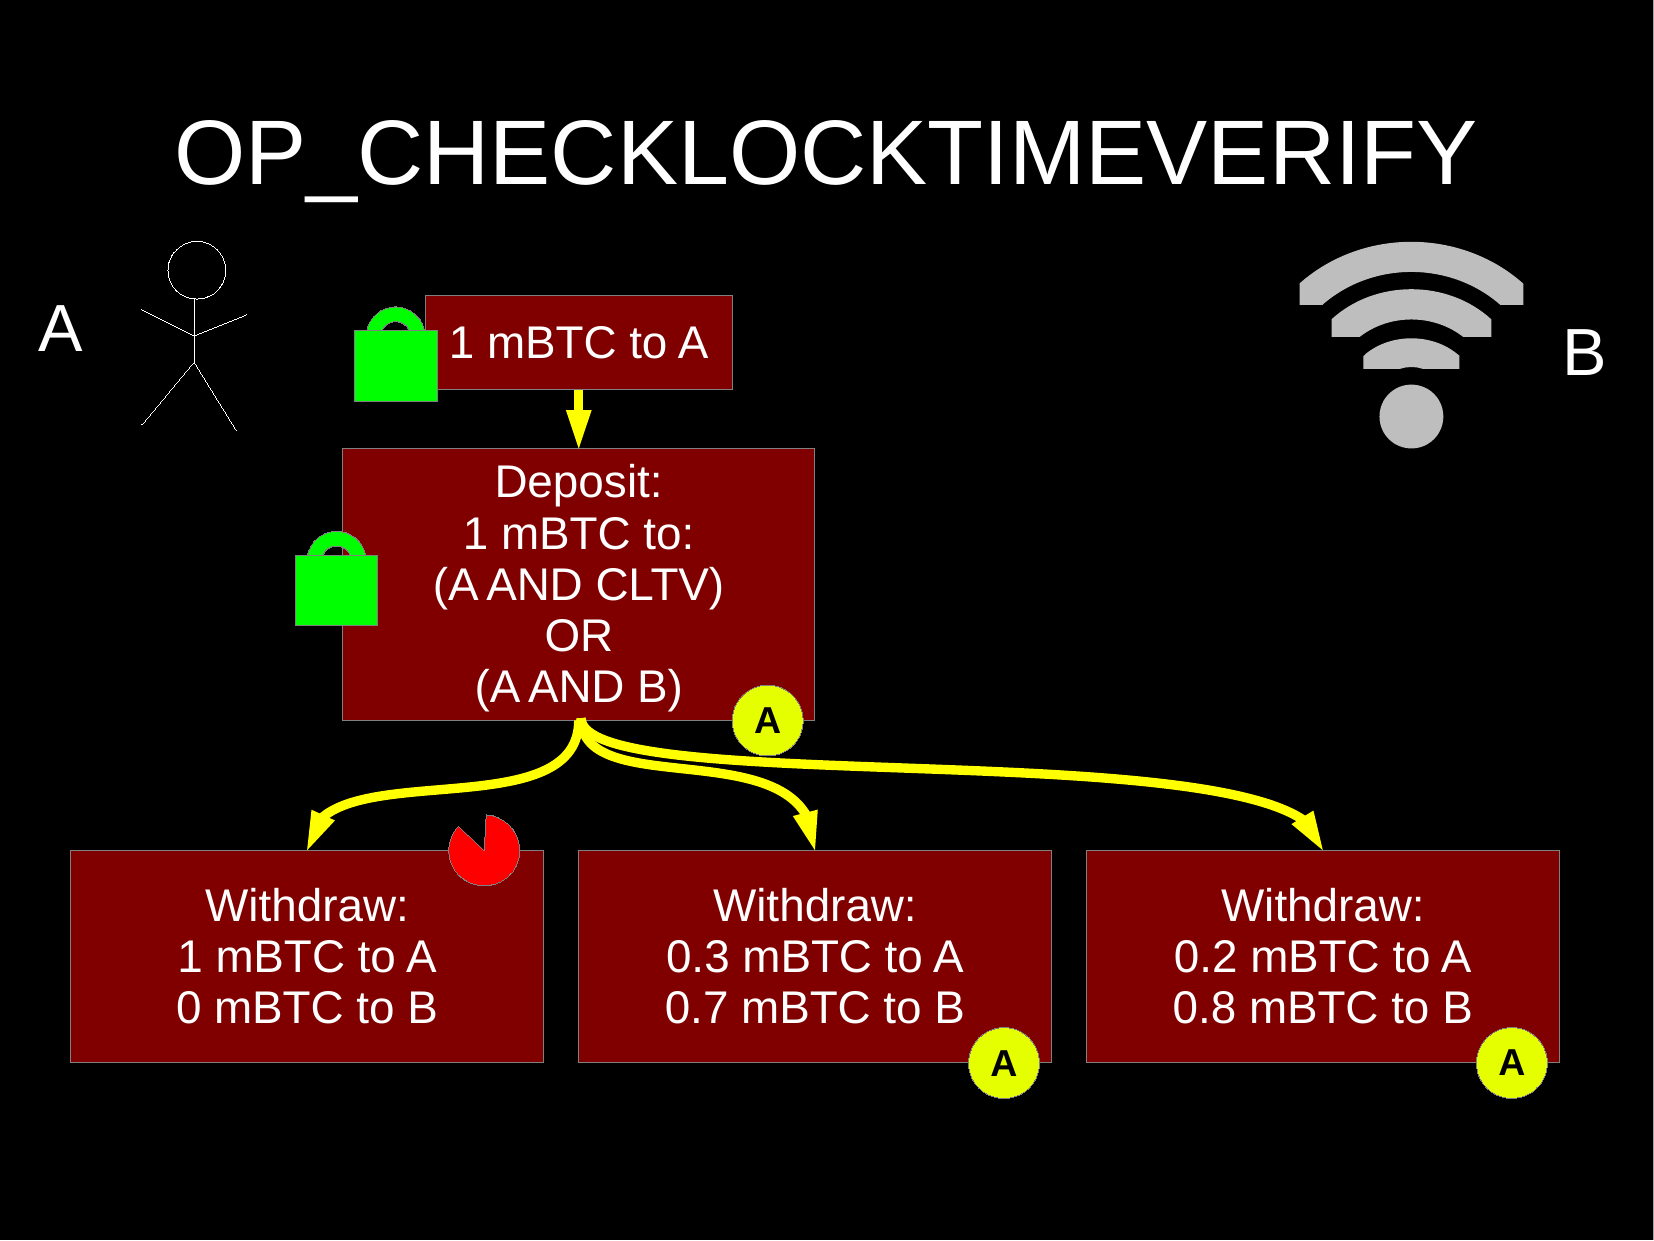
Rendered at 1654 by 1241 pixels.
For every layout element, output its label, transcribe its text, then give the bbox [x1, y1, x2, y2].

text_box A [968, 1027, 1040, 1099]
text_box [295, 531, 378, 626]
text_box A [1476, 1027, 1548, 1099]
text_box [354, 306, 438, 402]
text_box Deposit: 1 mBTC to: (A AND CLTV) OR (A AND B) [342, 448, 815, 721]
text_box Withdraw: 1 mBTC to A 0 mBTC to B [70, 850, 544, 1063]
text_box Withdraw: 0.2 mBTC to A 0.8 mBTC to B [1086, 850, 1560, 1063]
text_box A [732, 685, 804, 756]
text_box Withdraw: 0.3 mBTC to A 0.7 mBTC to B [578, 850, 1052, 1063]
text_box A [23, 283, 98, 374]
text_box B [1547, 307, 1622, 397]
text_box [448, 814, 520, 886]
picture [1275, 200, 1548, 473]
text_box 1 mBTC to A [425, 295, 733, 390]
title OP_CHECKLOCKTIMEVERIFY [82, 49, 1571, 257]
